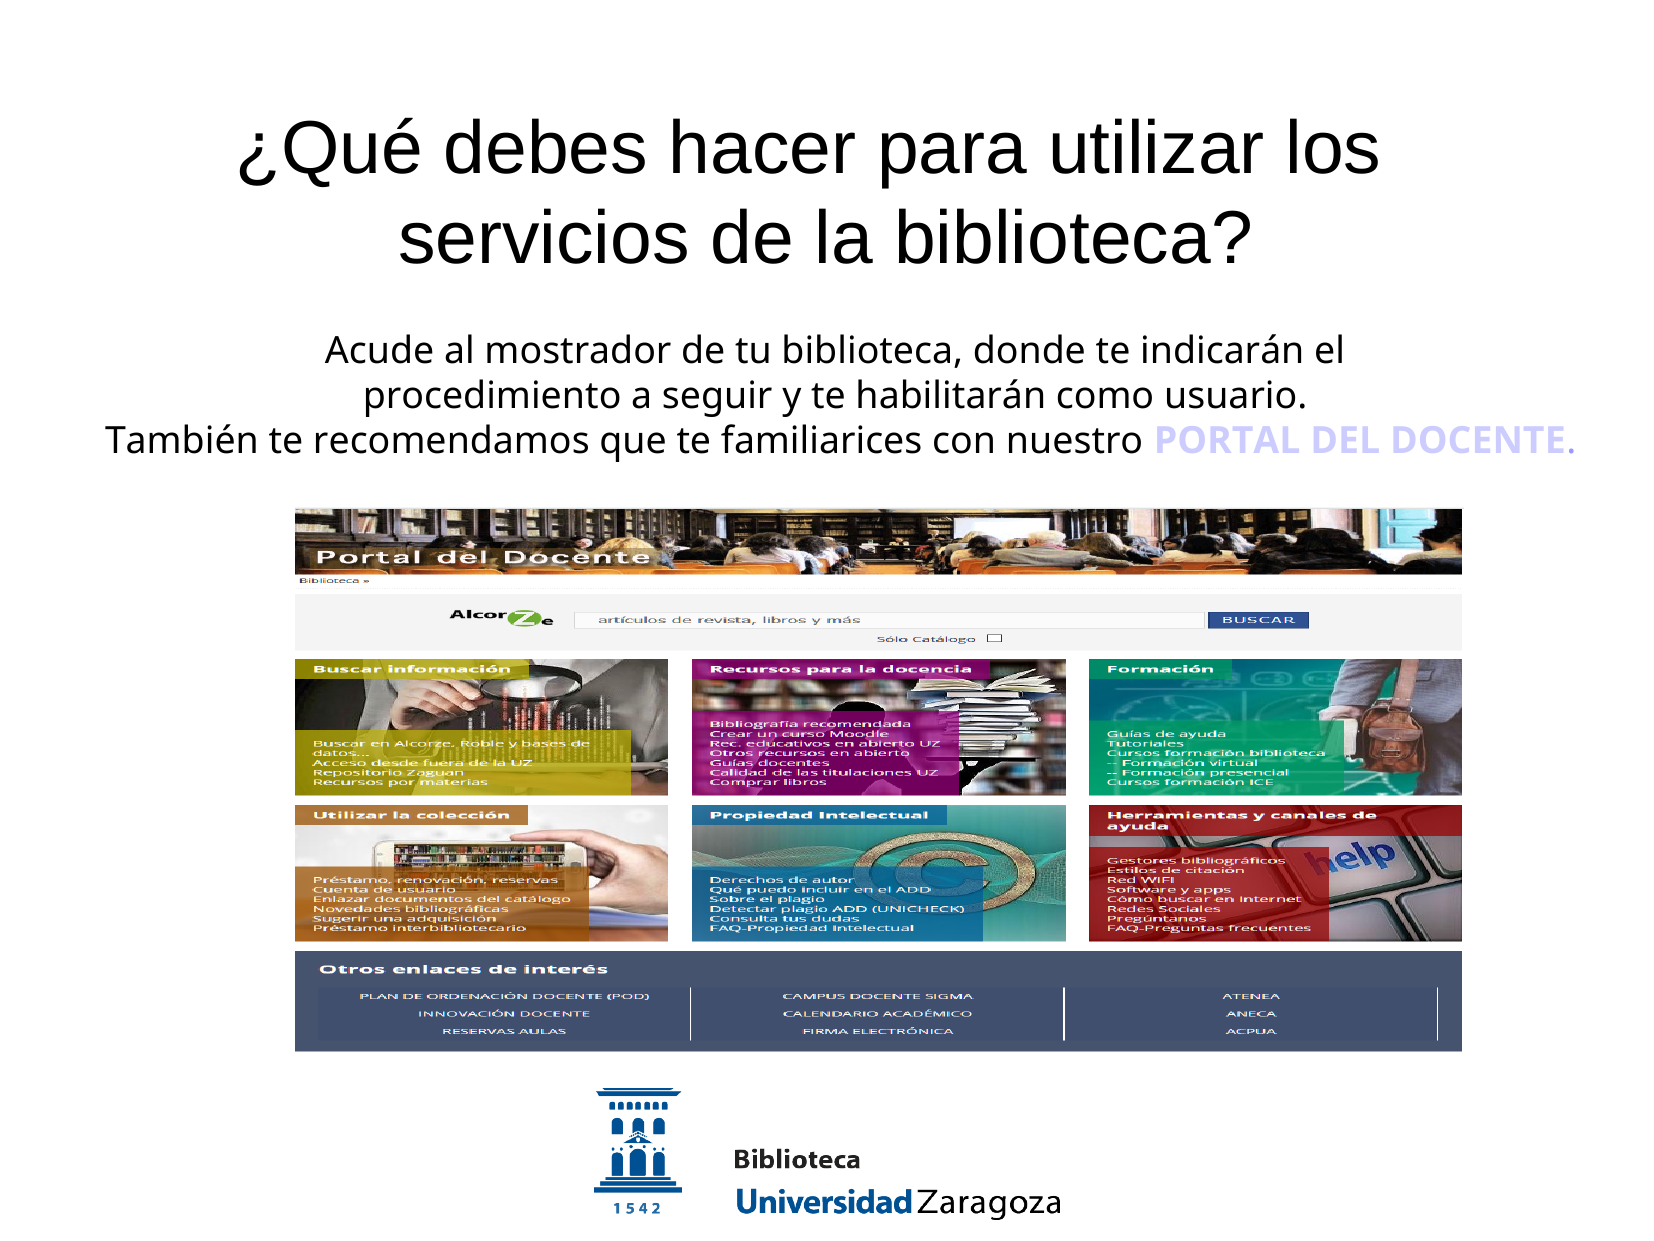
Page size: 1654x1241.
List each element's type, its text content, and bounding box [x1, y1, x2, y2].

picture [295, 507, 1464, 1052]
text_box Acude al mostrador de tu biblioteca, donde te indicarán el procedimiento a seguir y te habilitarán como usuario. También te recomendamos que te familiarices con nuestro PORTAL DEL DOCENTE. [11, 318, 1654, 579]
text_box ¿Qué debes hacer para utilizar los servicios de la biblioteca? [84, 59, 1532, 318]
picture [594, 1088, 1060, 1220]
